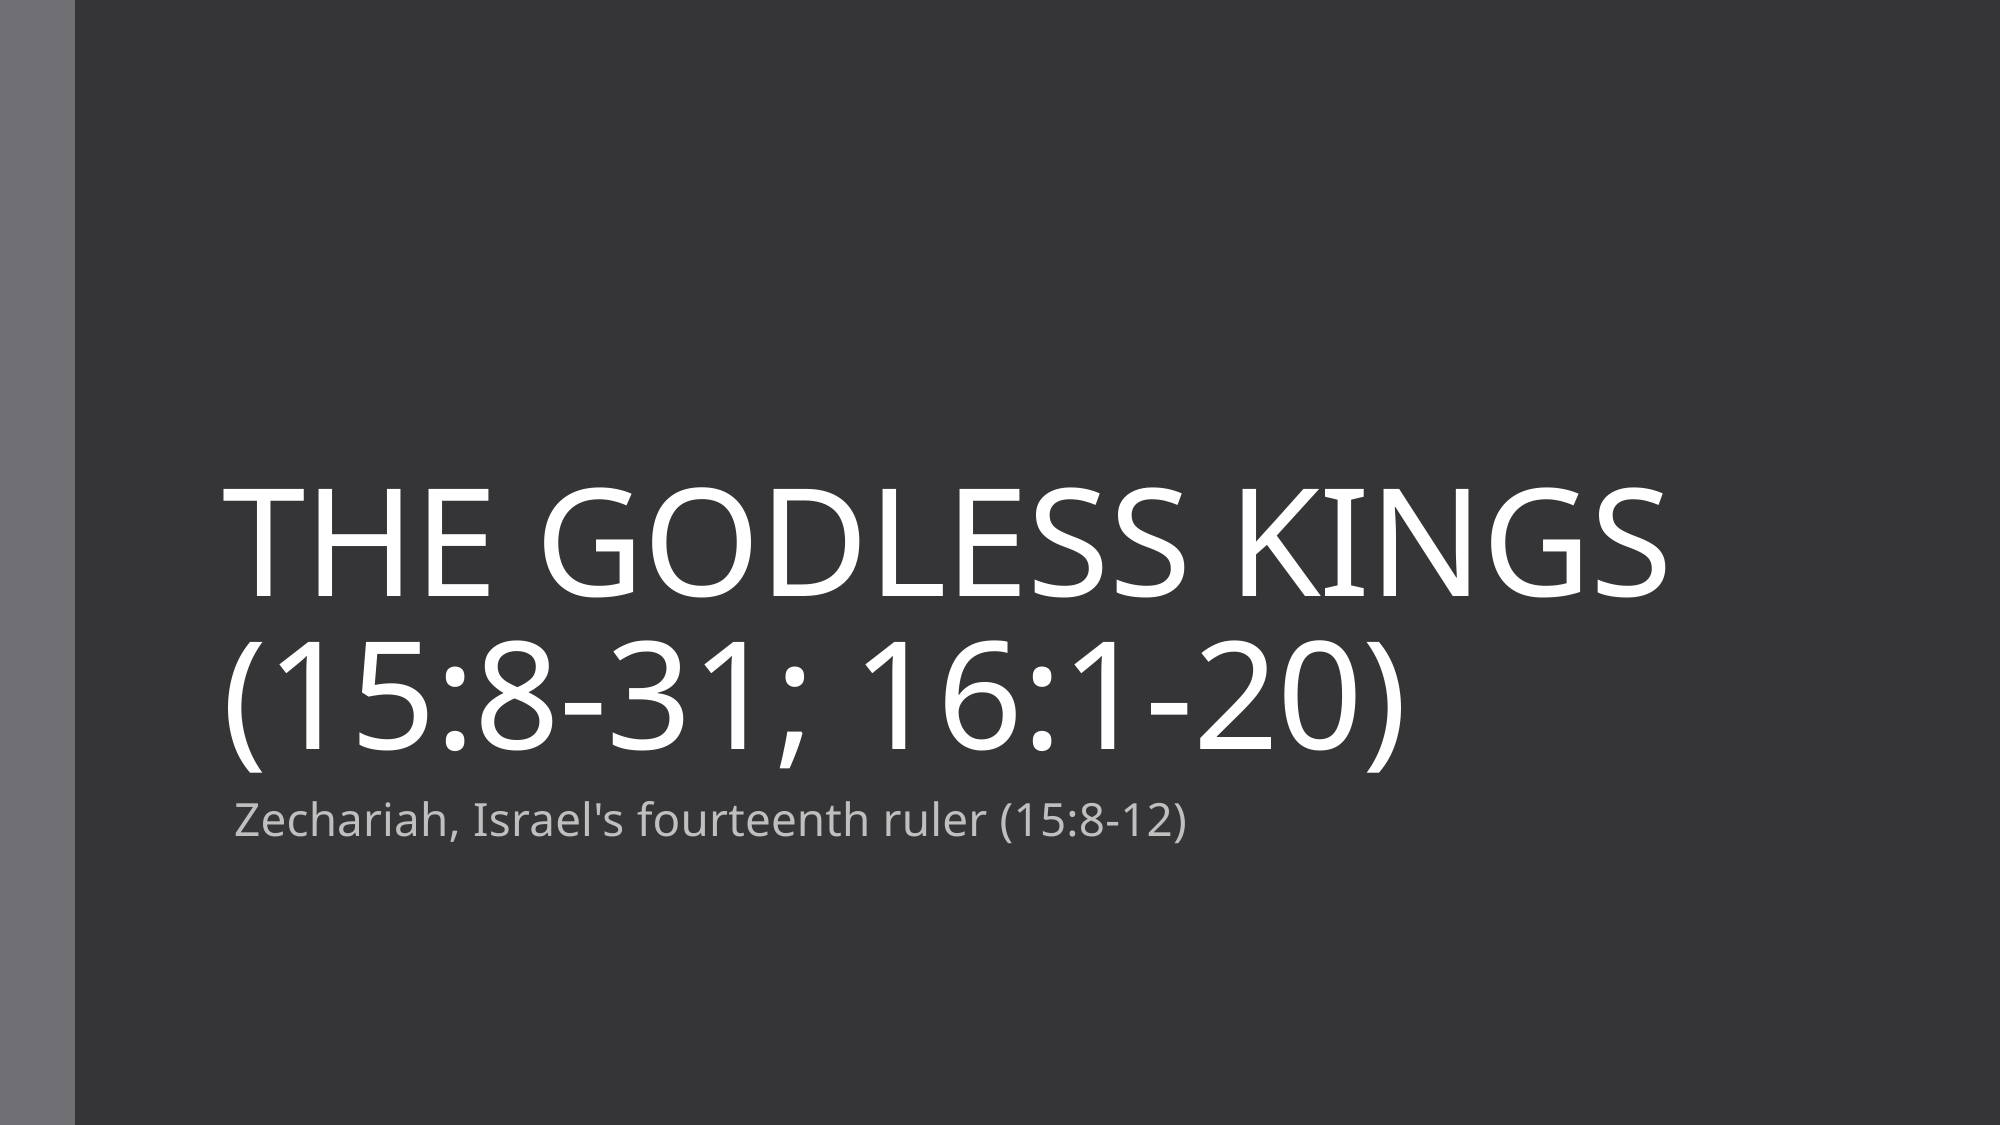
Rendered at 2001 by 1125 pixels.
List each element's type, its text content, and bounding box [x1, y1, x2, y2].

title THE GODLESS KINGS (15:8-31; 16:1-20) [206, 124, 1752, 787]
subtitle Zechariah, Israel's fourteenth ruler (15:8-12) [206, 787, 1752, 1066]
